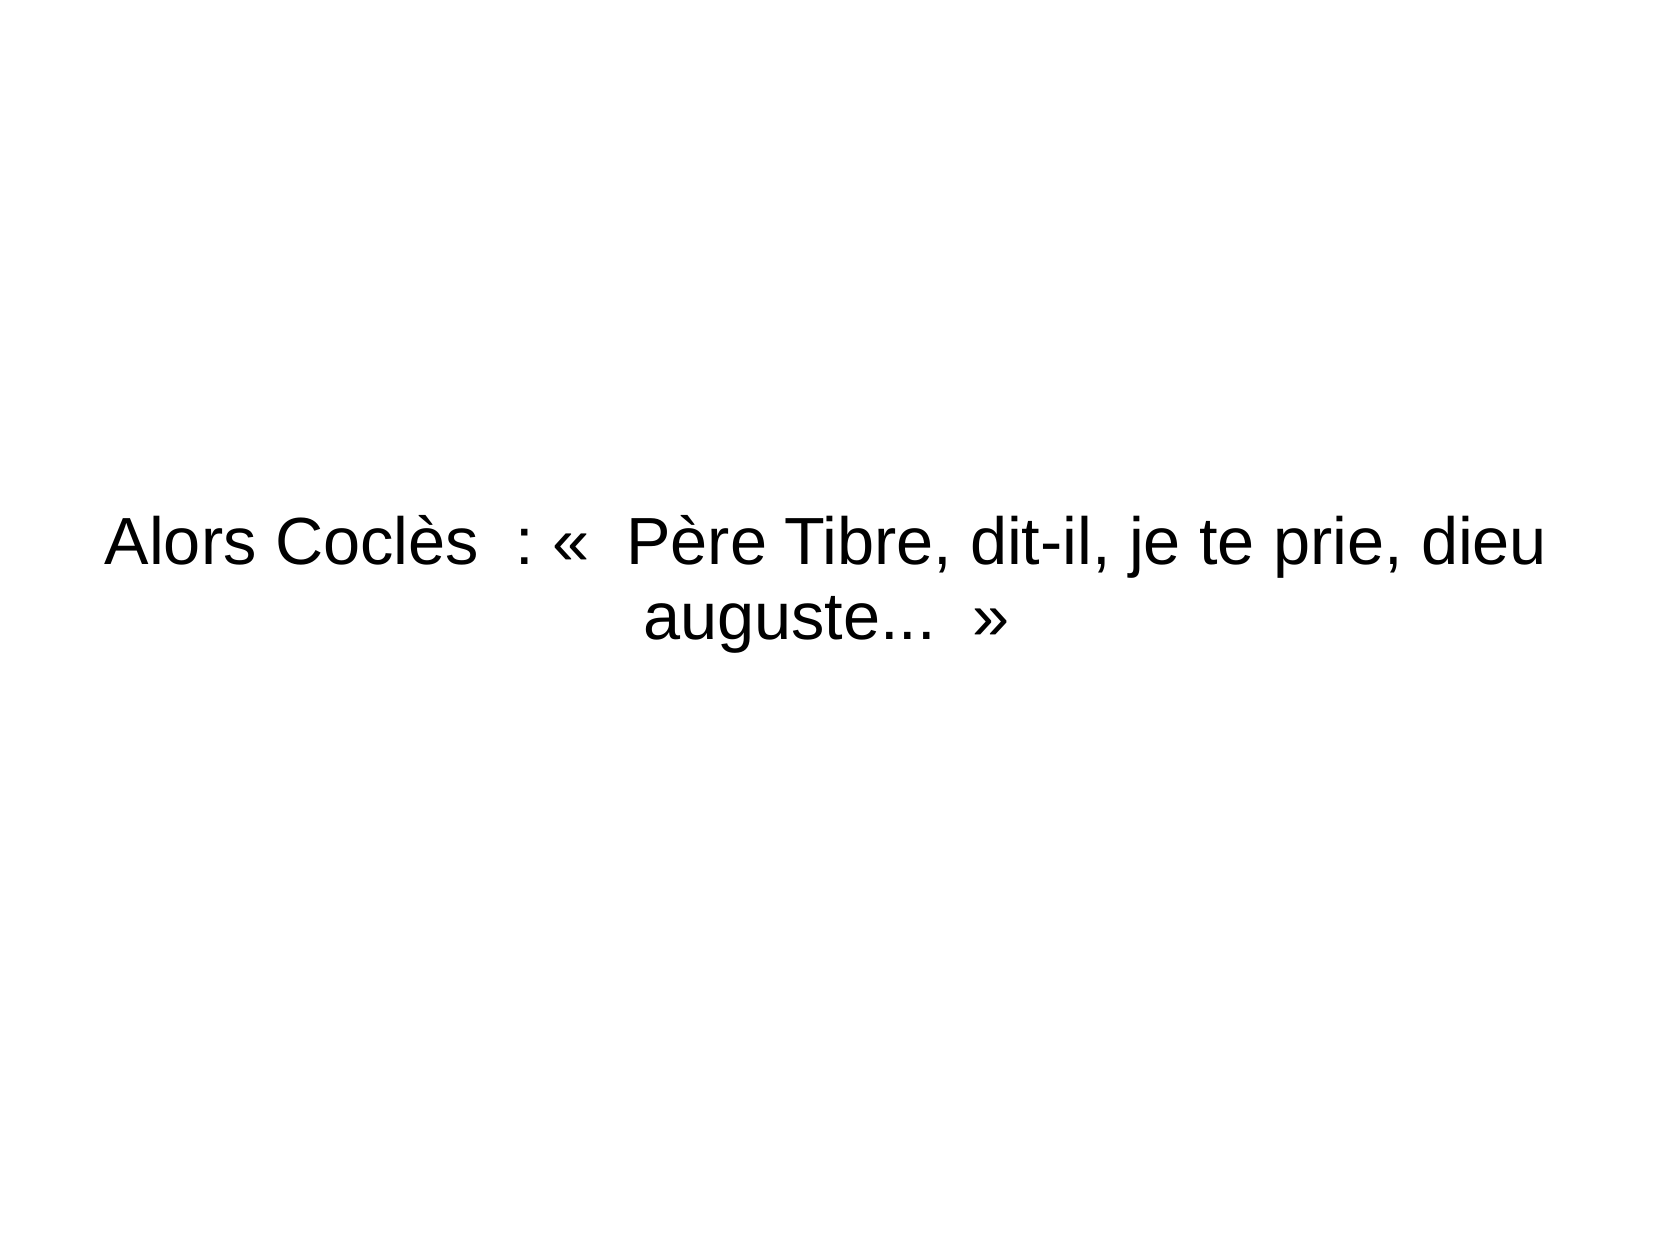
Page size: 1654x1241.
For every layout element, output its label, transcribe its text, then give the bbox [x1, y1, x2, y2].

subtitle Alors Coclès : « Père Tibre, dit-il, je te prie, dieu auguste... » [82, 49, 1571, 1109]
